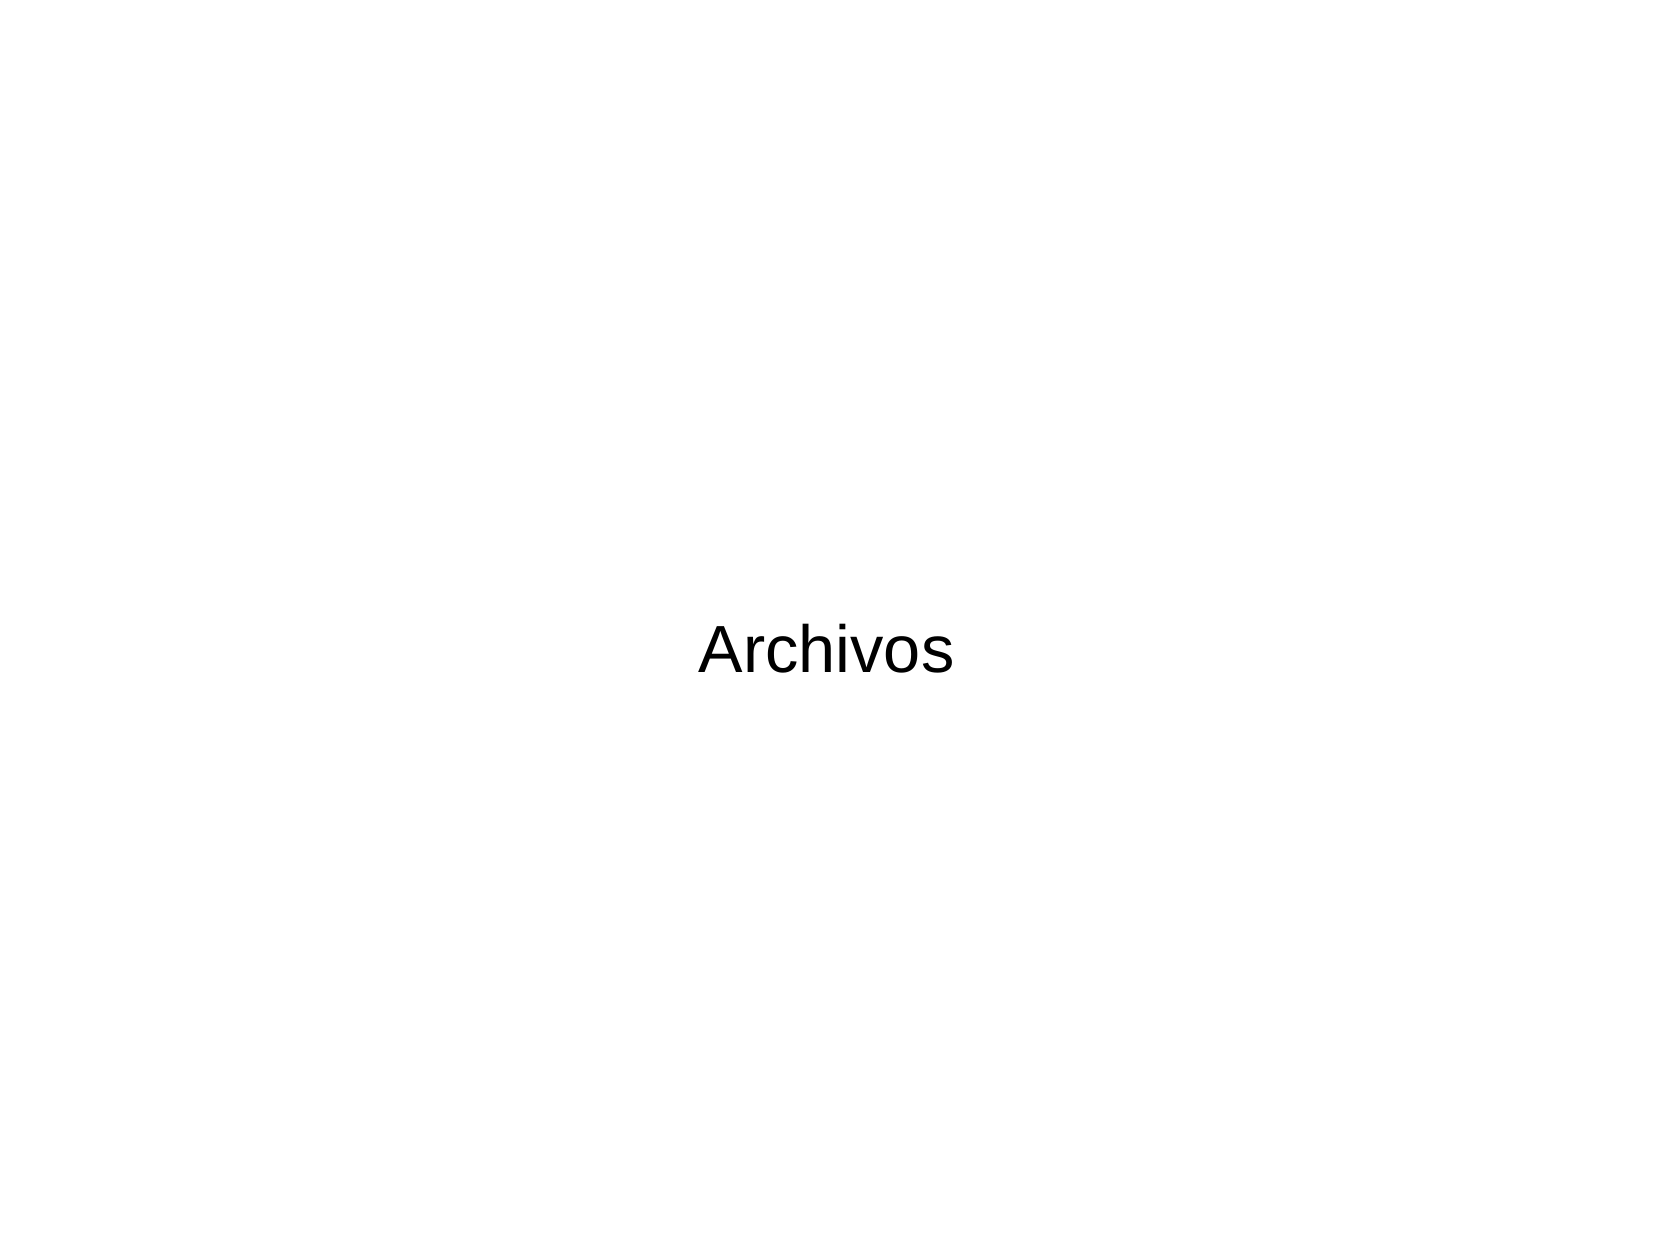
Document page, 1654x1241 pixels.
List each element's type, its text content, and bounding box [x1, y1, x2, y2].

subtitle Archivos [82, 290, 1571, 1010]
